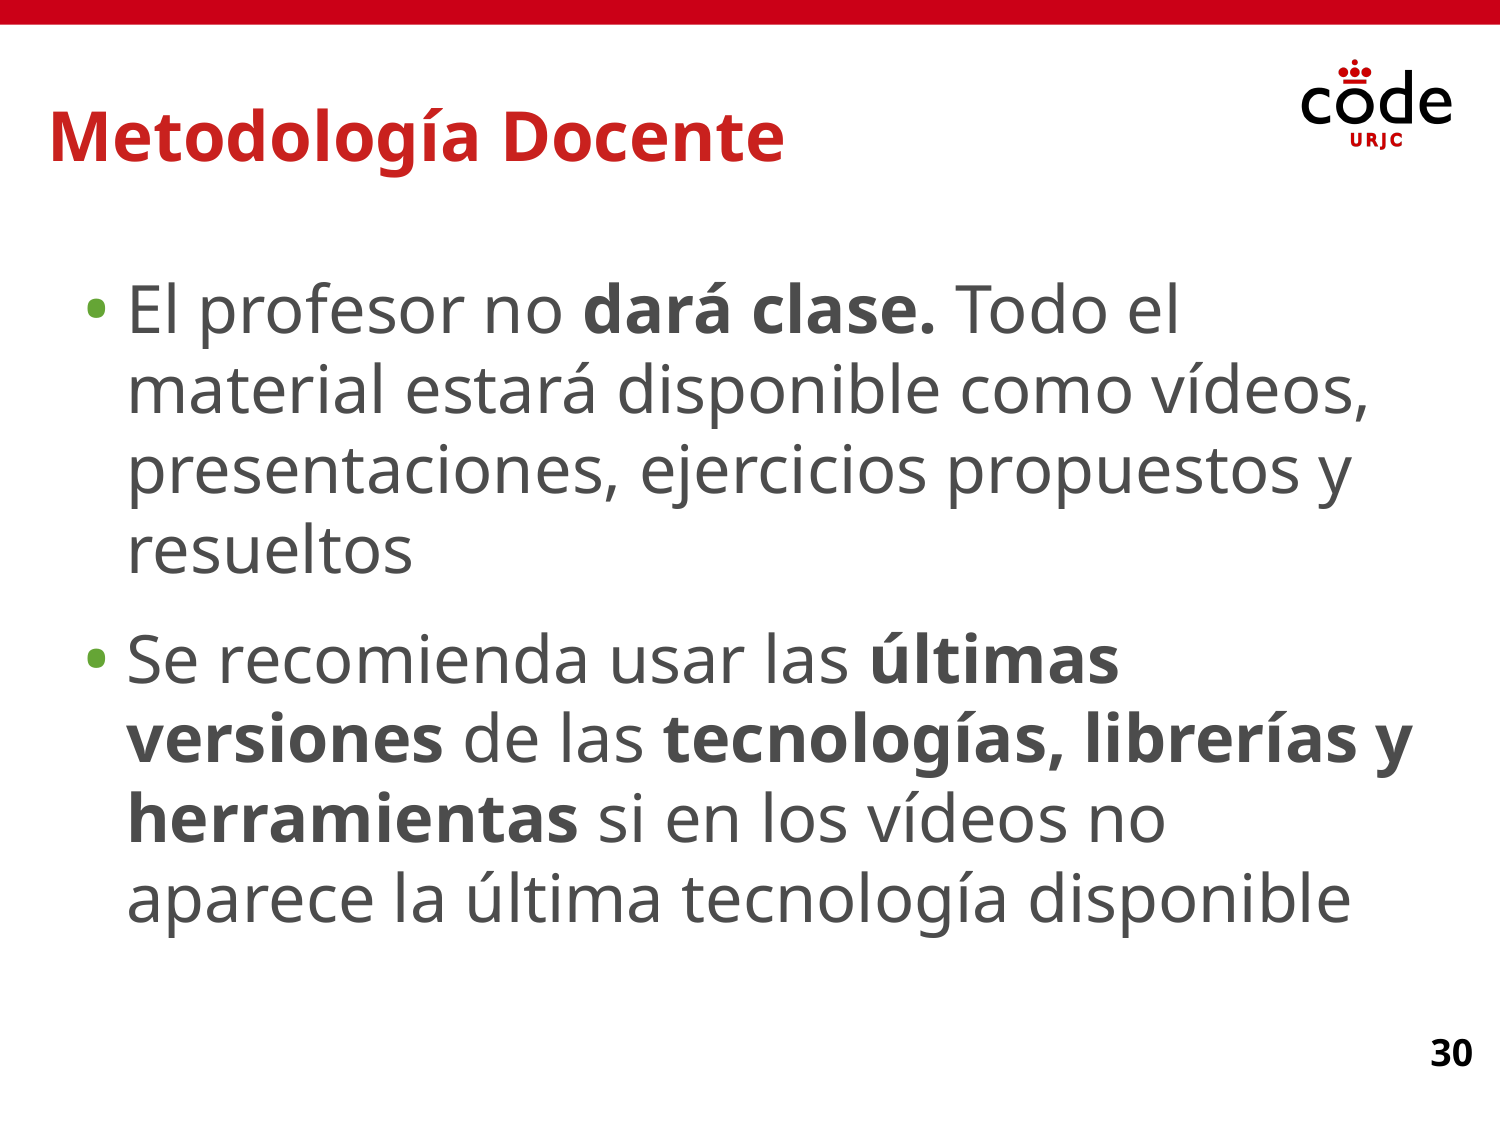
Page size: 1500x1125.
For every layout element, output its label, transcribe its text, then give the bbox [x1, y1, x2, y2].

picture [1284, 50, 1468, 161]
list El profesor no dará clase. Todo el material estará disponible como vídeos, presentaciones, ejercicios propuestos y resueltos Se recomienda usar las últimas versiones de las tecnologías, librerías y herramientas si en los vídeos no aparece la última tecnología disponible [51, 259, 1436, 1013]
title Metodología Docente [32, 79, 1383, 189]
